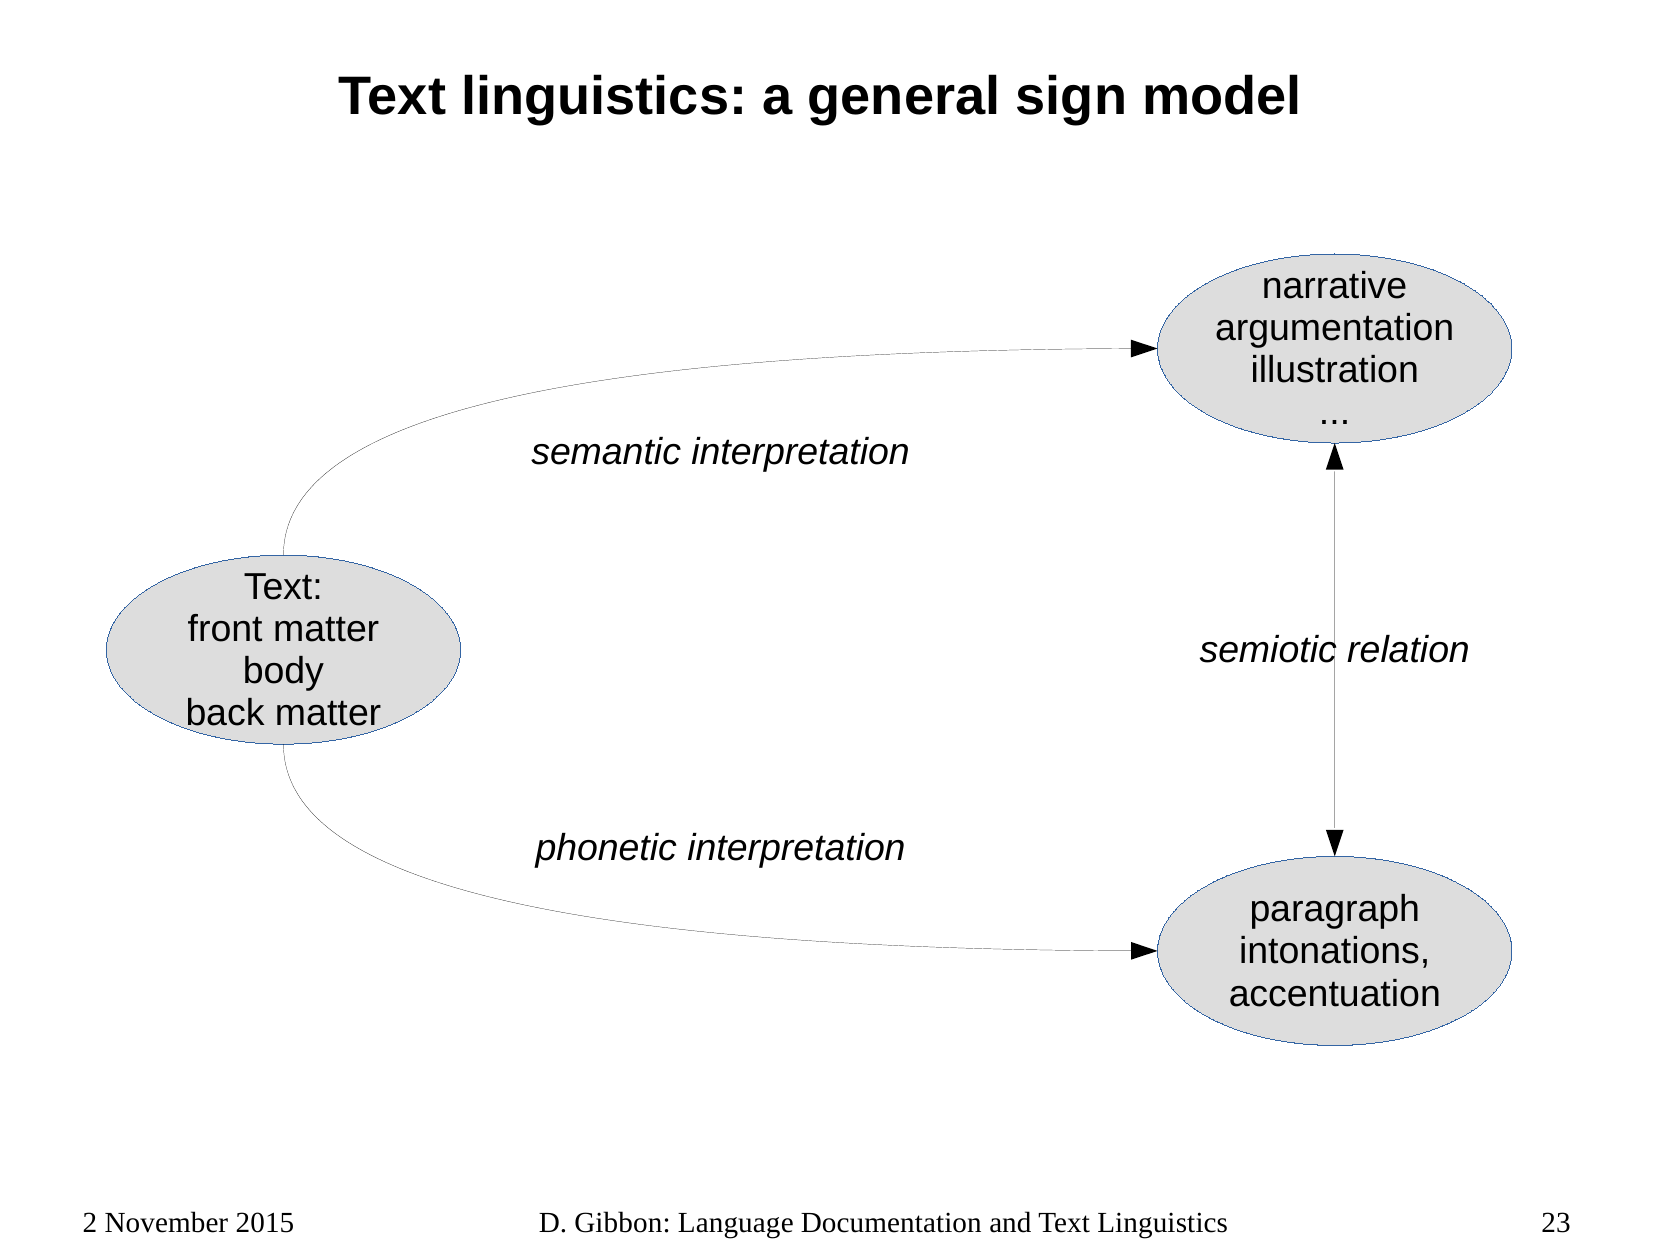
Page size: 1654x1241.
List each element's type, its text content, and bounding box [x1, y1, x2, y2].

title Text linguistics: a general sign model [11, 49, 1630, 142]
text_box paragraph intonations, accentuation [1157, 856, 1512, 1046]
text_box Text: front matter body back matter [106, 555, 461, 745]
text_box narrative argumentation illustration ... [1157, 253, 1512, 444]
